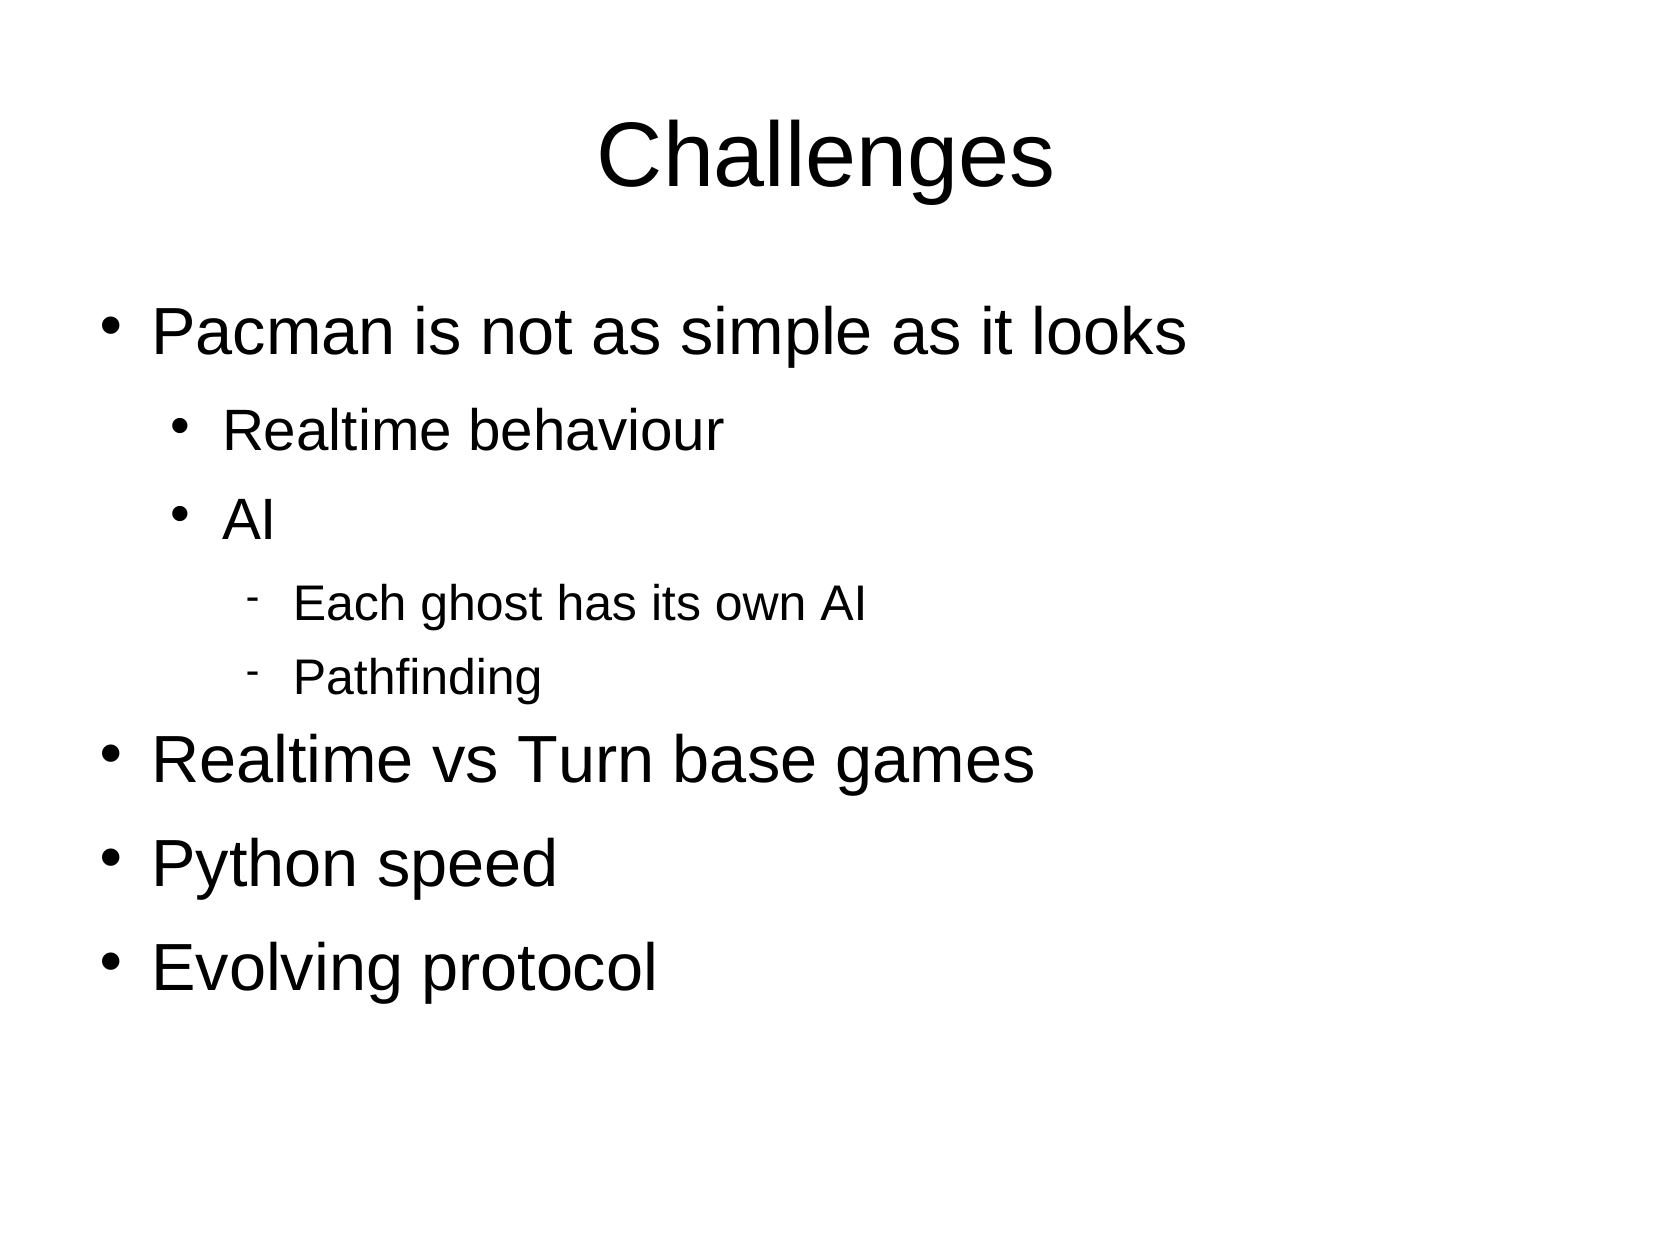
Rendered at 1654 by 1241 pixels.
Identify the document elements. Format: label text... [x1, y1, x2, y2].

title Challenges [82, 49, 1571, 257]
list Pacman is not as simple as it looks Realtime behaviour AI Each ghost has its own AI Pathfinding Realtime vs Turn base games Python speed Evolving protocol [82, 290, 1571, 1109]
